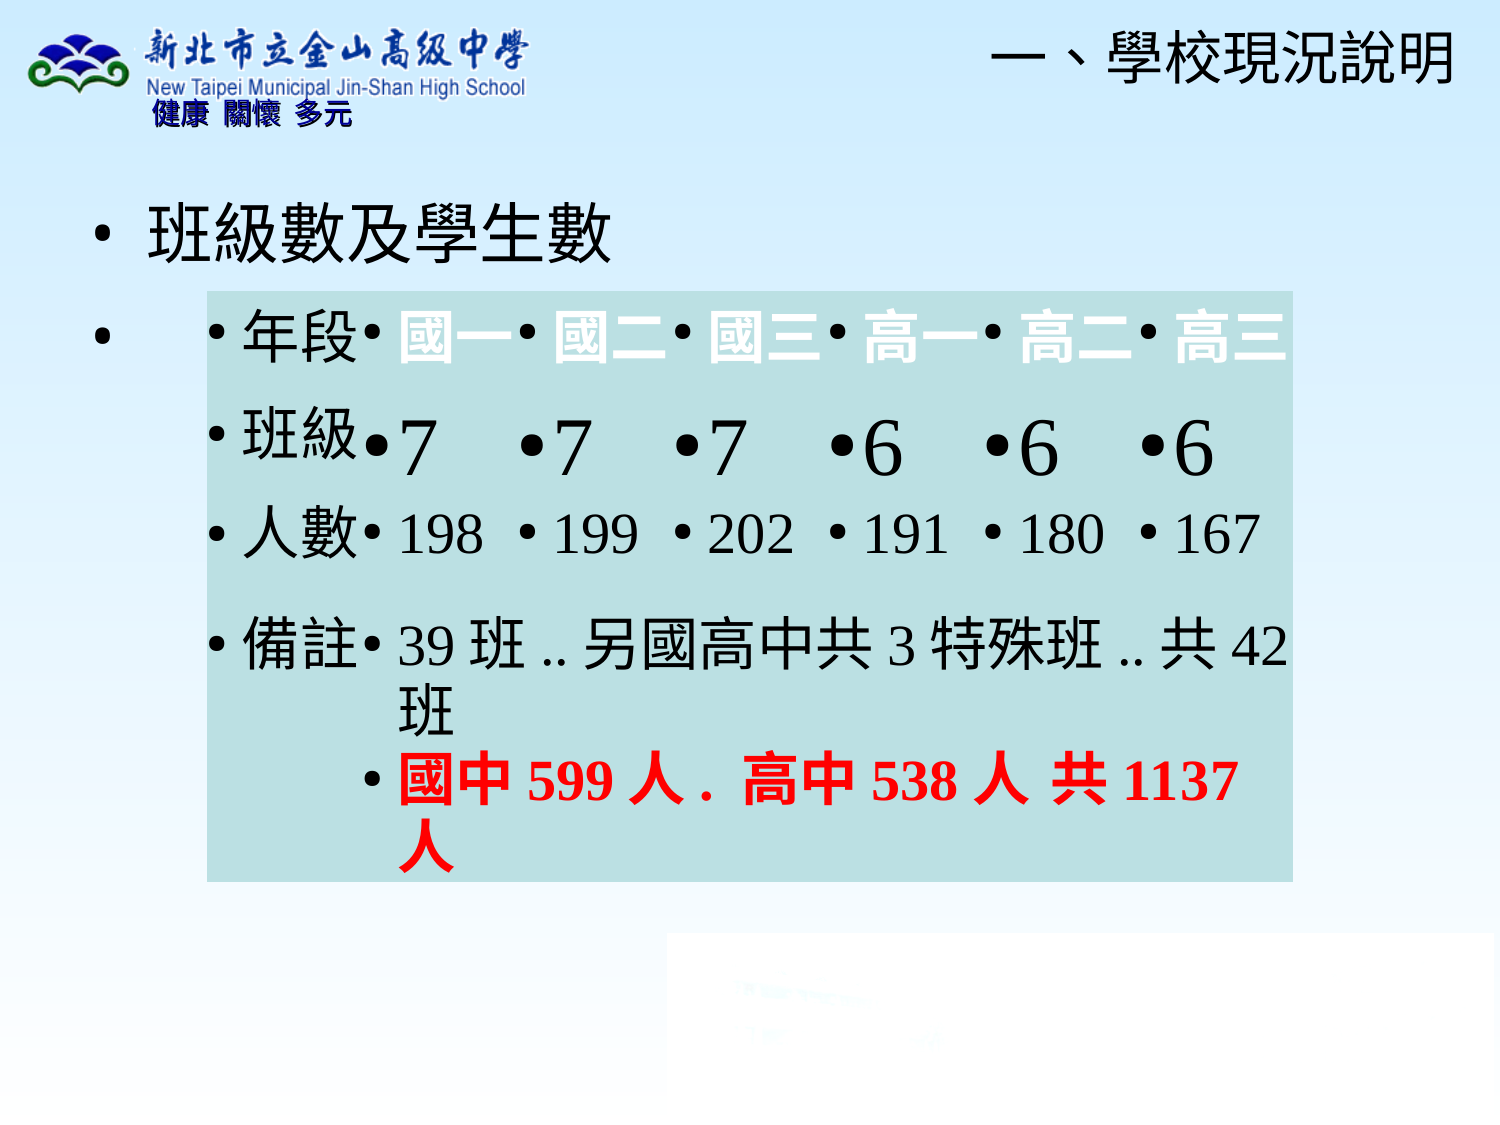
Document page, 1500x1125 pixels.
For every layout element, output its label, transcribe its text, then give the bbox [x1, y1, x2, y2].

table_header 高三 [1138, 291, 1293, 401]
table_cell 人數 [207, 501, 362, 611]
table_cell 198 [362, 501, 517, 611]
table_cell 7 [517, 401, 672, 501]
table_cell 6 [828, 401, 983, 501]
table_cell 7 [362, 401, 517, 501]
table_cell 167 [1138, 501, 1293, 611]
table_cell 191 [828, 501, 983, 611]
list 班級數及學生數 [75, 184, 1426, 1005]
table_cell 班級 [207, 401, 362, 501]
table_header 年段 [207, 291, 362, 401]
table_cell 180 [983, 501, 1138, 611]
table_header 國二 [517, 291, 672, 401]
table_cell 39班..另國高中共3特殊班..共42班 國中599人. 高中538人 共1137人 [362, 611, 1293, 882]
table_cell 6 [1138, 401, 1293, 501]
table_header 高二 [983, 291, 1138, 401]
table_header 高一 [828, 291, 983, 401]
table_cell 7 [672, 401, 828, 501]
table_cell 199 [517, 501, 672, 611]
table_header 國一 [362, 291, 517, 401]
text_box 一、學校現況說明 [974, 13, 1471, 98]
table_cell 202 [672, 501, 828, 611]
table_header 國三 [672, 291, 828, 401]
table_cell 6 [983, 401, 1138, 501]
table_cell 備註 [207, 611, 362, 882]
